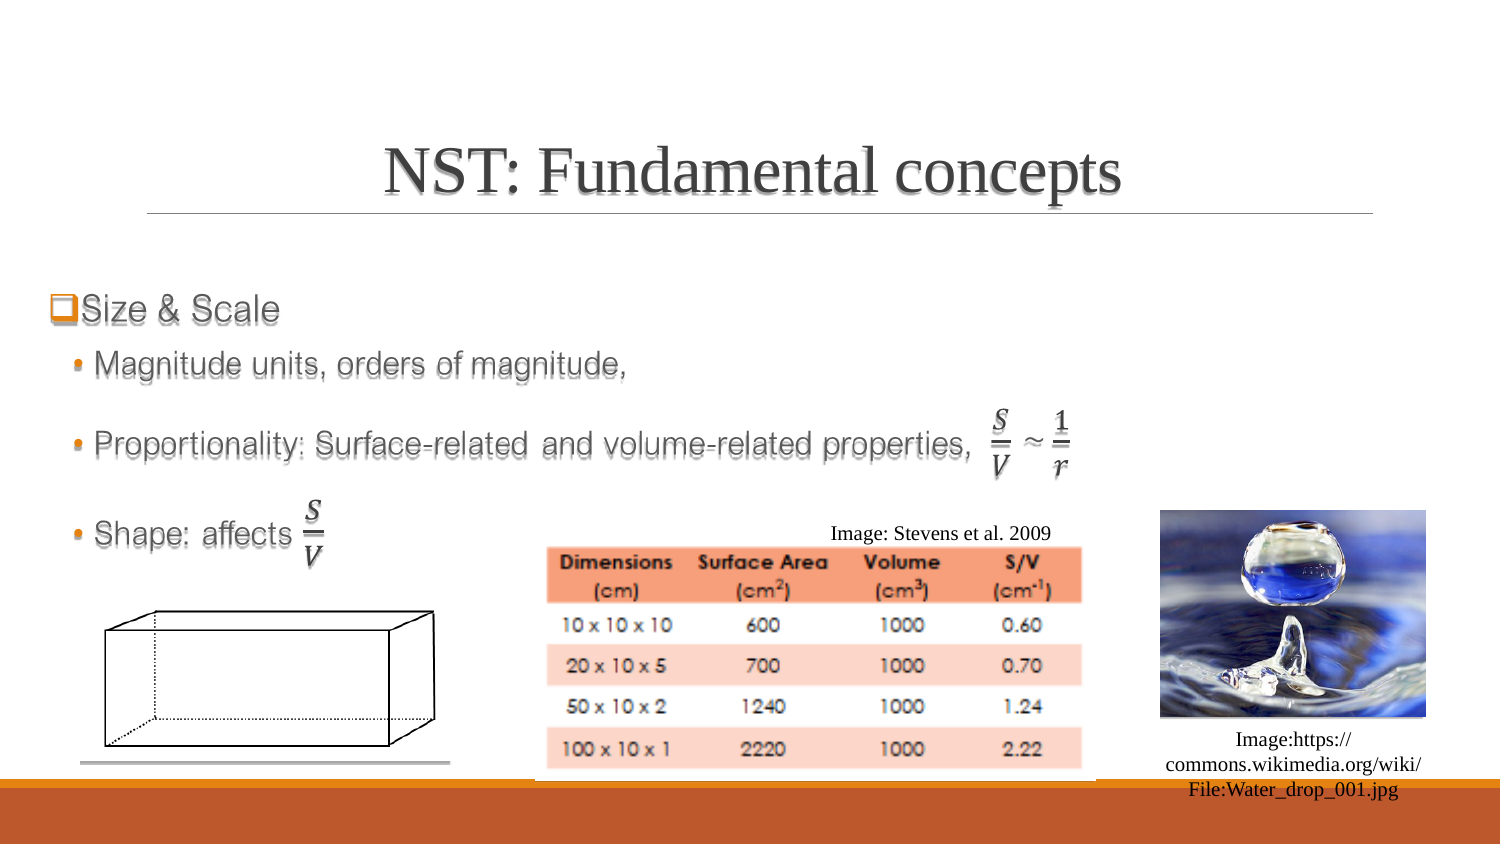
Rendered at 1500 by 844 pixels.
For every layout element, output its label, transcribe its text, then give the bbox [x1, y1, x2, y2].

picture [80, 597, 452, 761]
text_box Image:https://commons.wikimedia.org/wiki/File:Water_drop_001.jpg [1113, 717, 1474, 784]
text_box Image: Stevens et al. 2009 [815, 511, 1089, 553]
picture [1160, 510, 1426, 717]
title NST: Fundamental concepts [134, 35, 1373, 213]
picture [535, 543, 1096, 781]
list [26, 213, 1474, 783]
